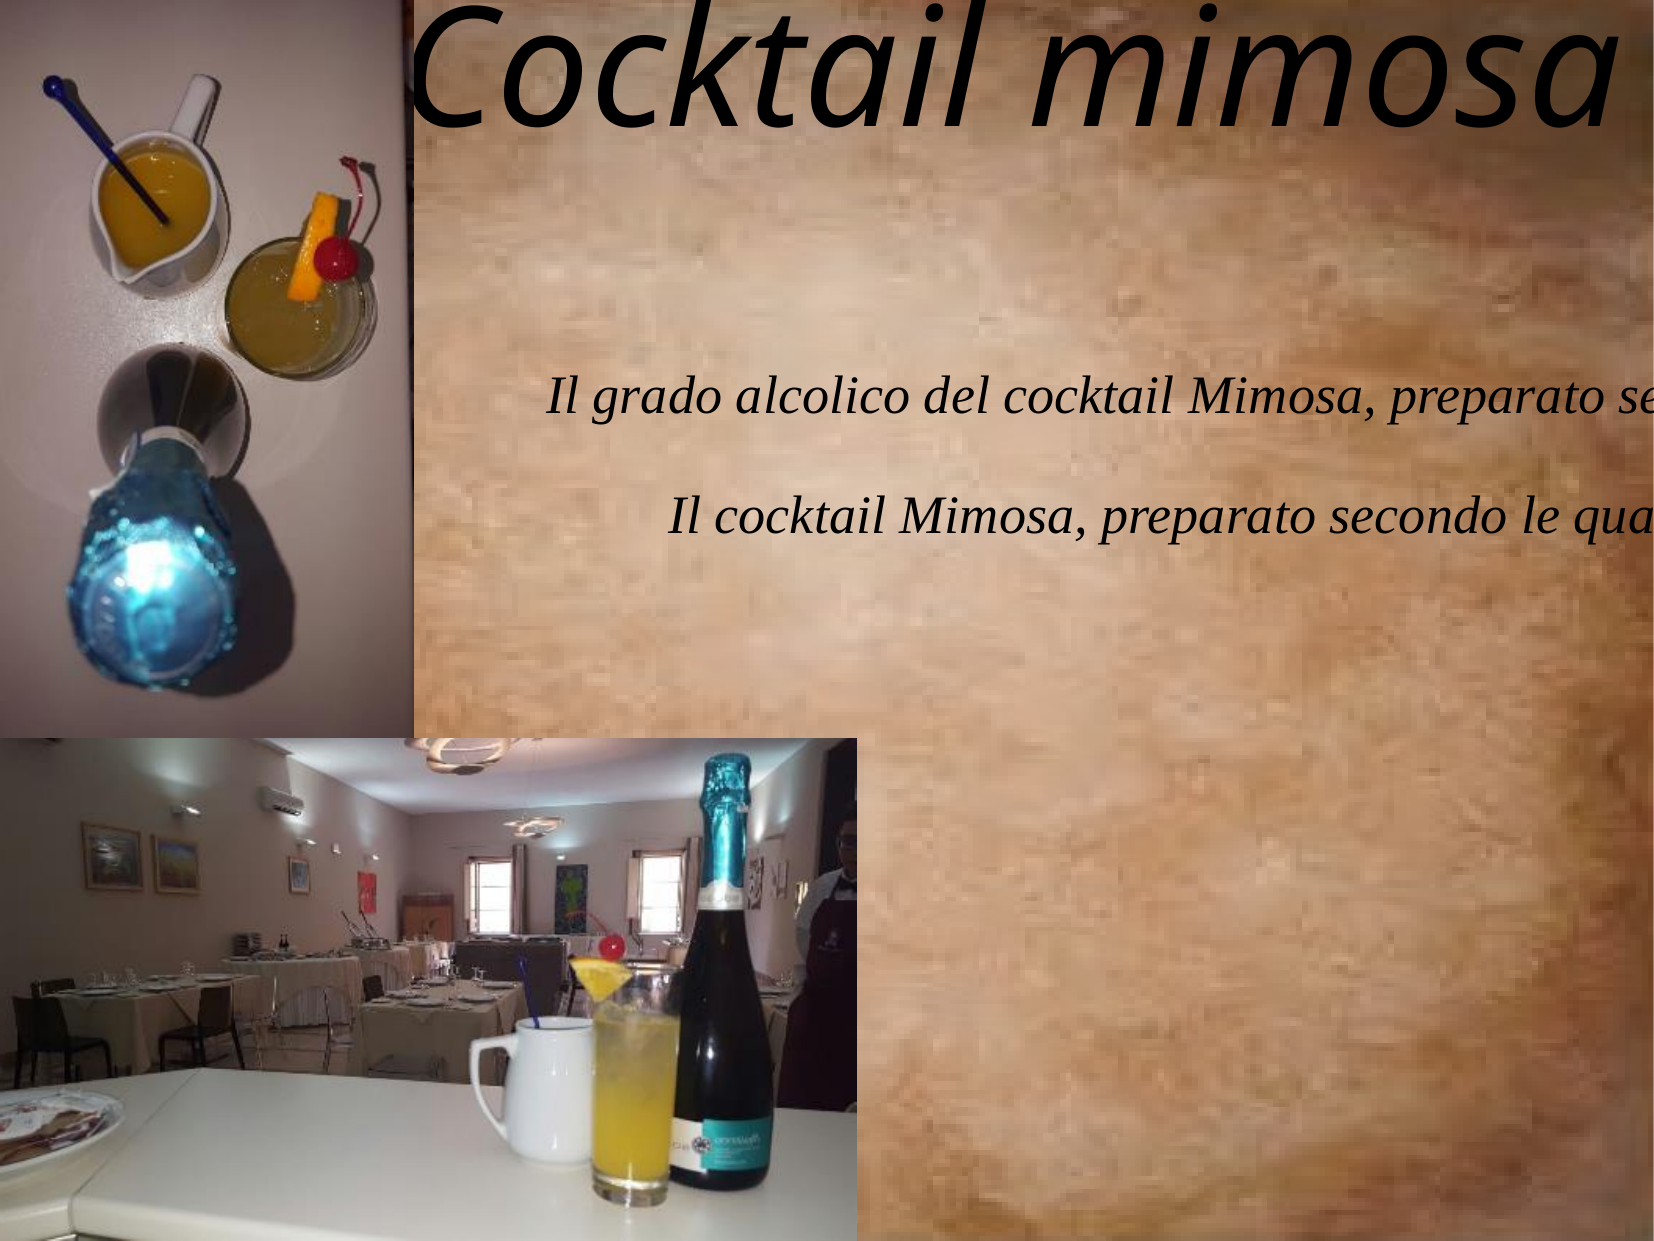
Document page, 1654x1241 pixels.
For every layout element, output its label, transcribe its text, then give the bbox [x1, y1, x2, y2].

picture [1388, 48, 1432, 115]
text_box Calcolo calorico del „Cocktail Mimosa“: Il grado alcolico del cocktail Mimosa, preparato secondo le quantità specificate nella ricetta tradizionale, è pari a circa 6% Vol. Il cocktail Mimosa, preparato secondo le quantità specificate nella ricetta tradizionale, apporta circa 52,05 calorie (Kcal). Mimosa: elenco ingredienti: Spremuta d'arancia 75 ml Champagne 75 ml [531, 237, 1654, 1241]
picture [0, 0, 857, 1241]
text_box Cocktail mimosa [414, 0, 1388, 263]
picture [1388, 0, 1654, 237]
